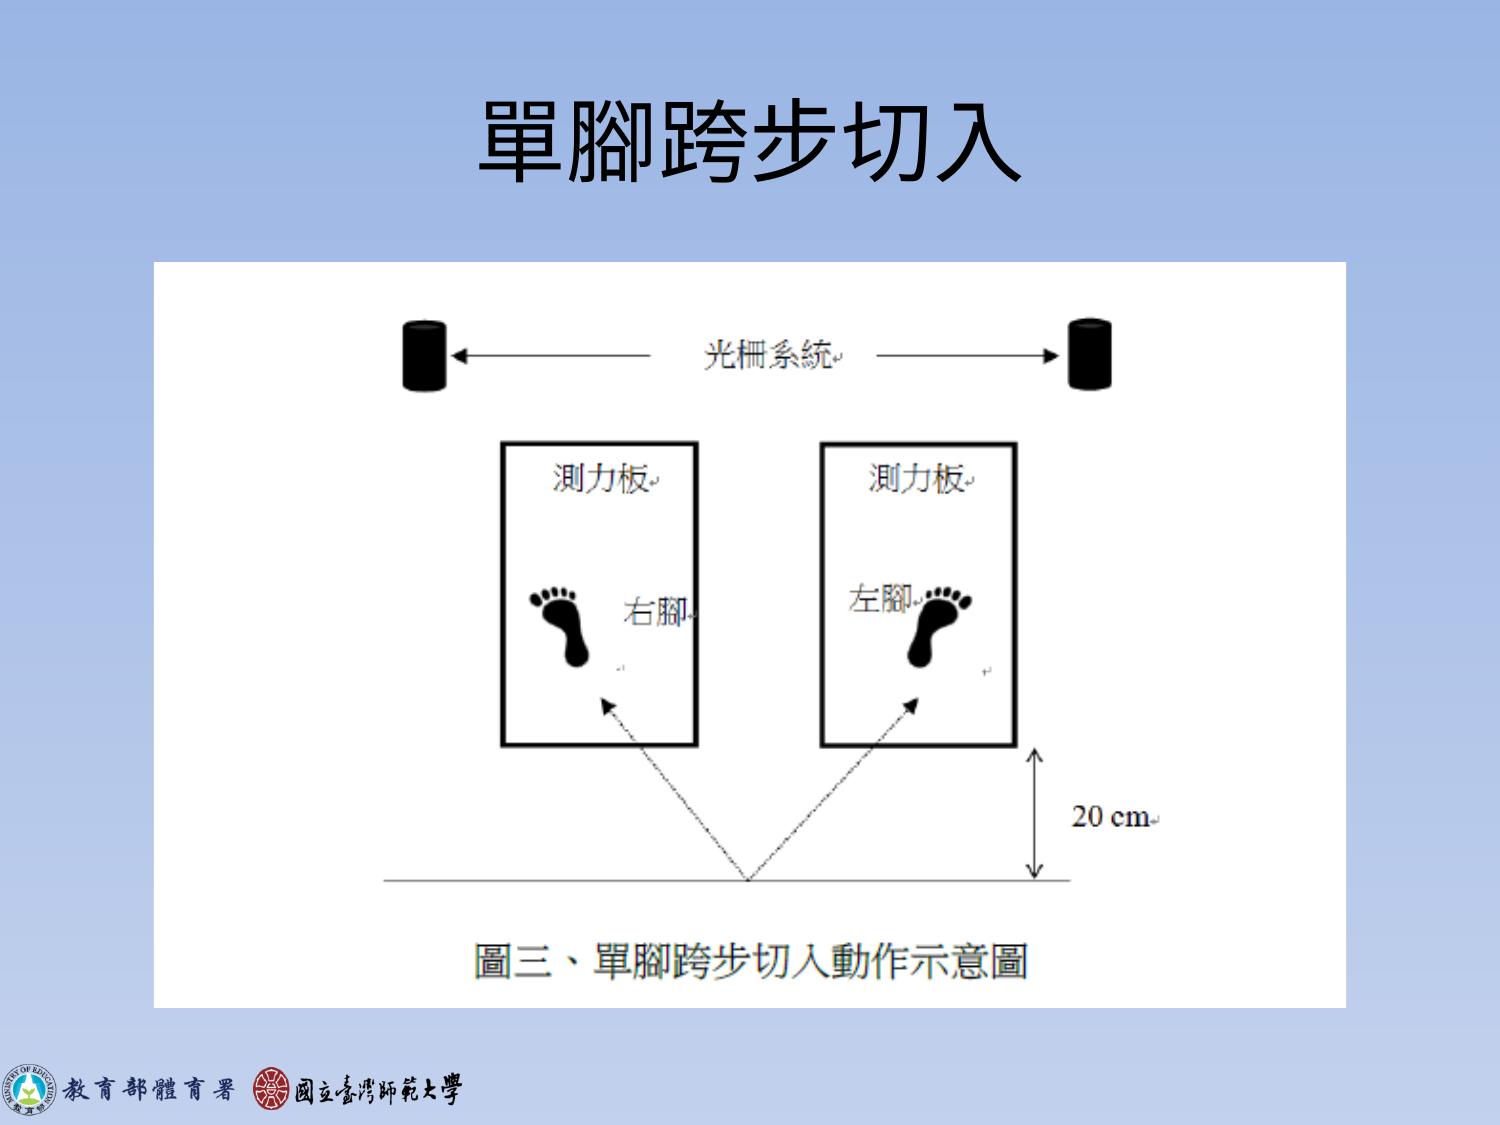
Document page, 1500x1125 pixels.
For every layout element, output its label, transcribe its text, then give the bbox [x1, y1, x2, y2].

title 單腳跨步切入 [75, 45, 1426, 233]
picture [153, 262, 1347, 1008]
